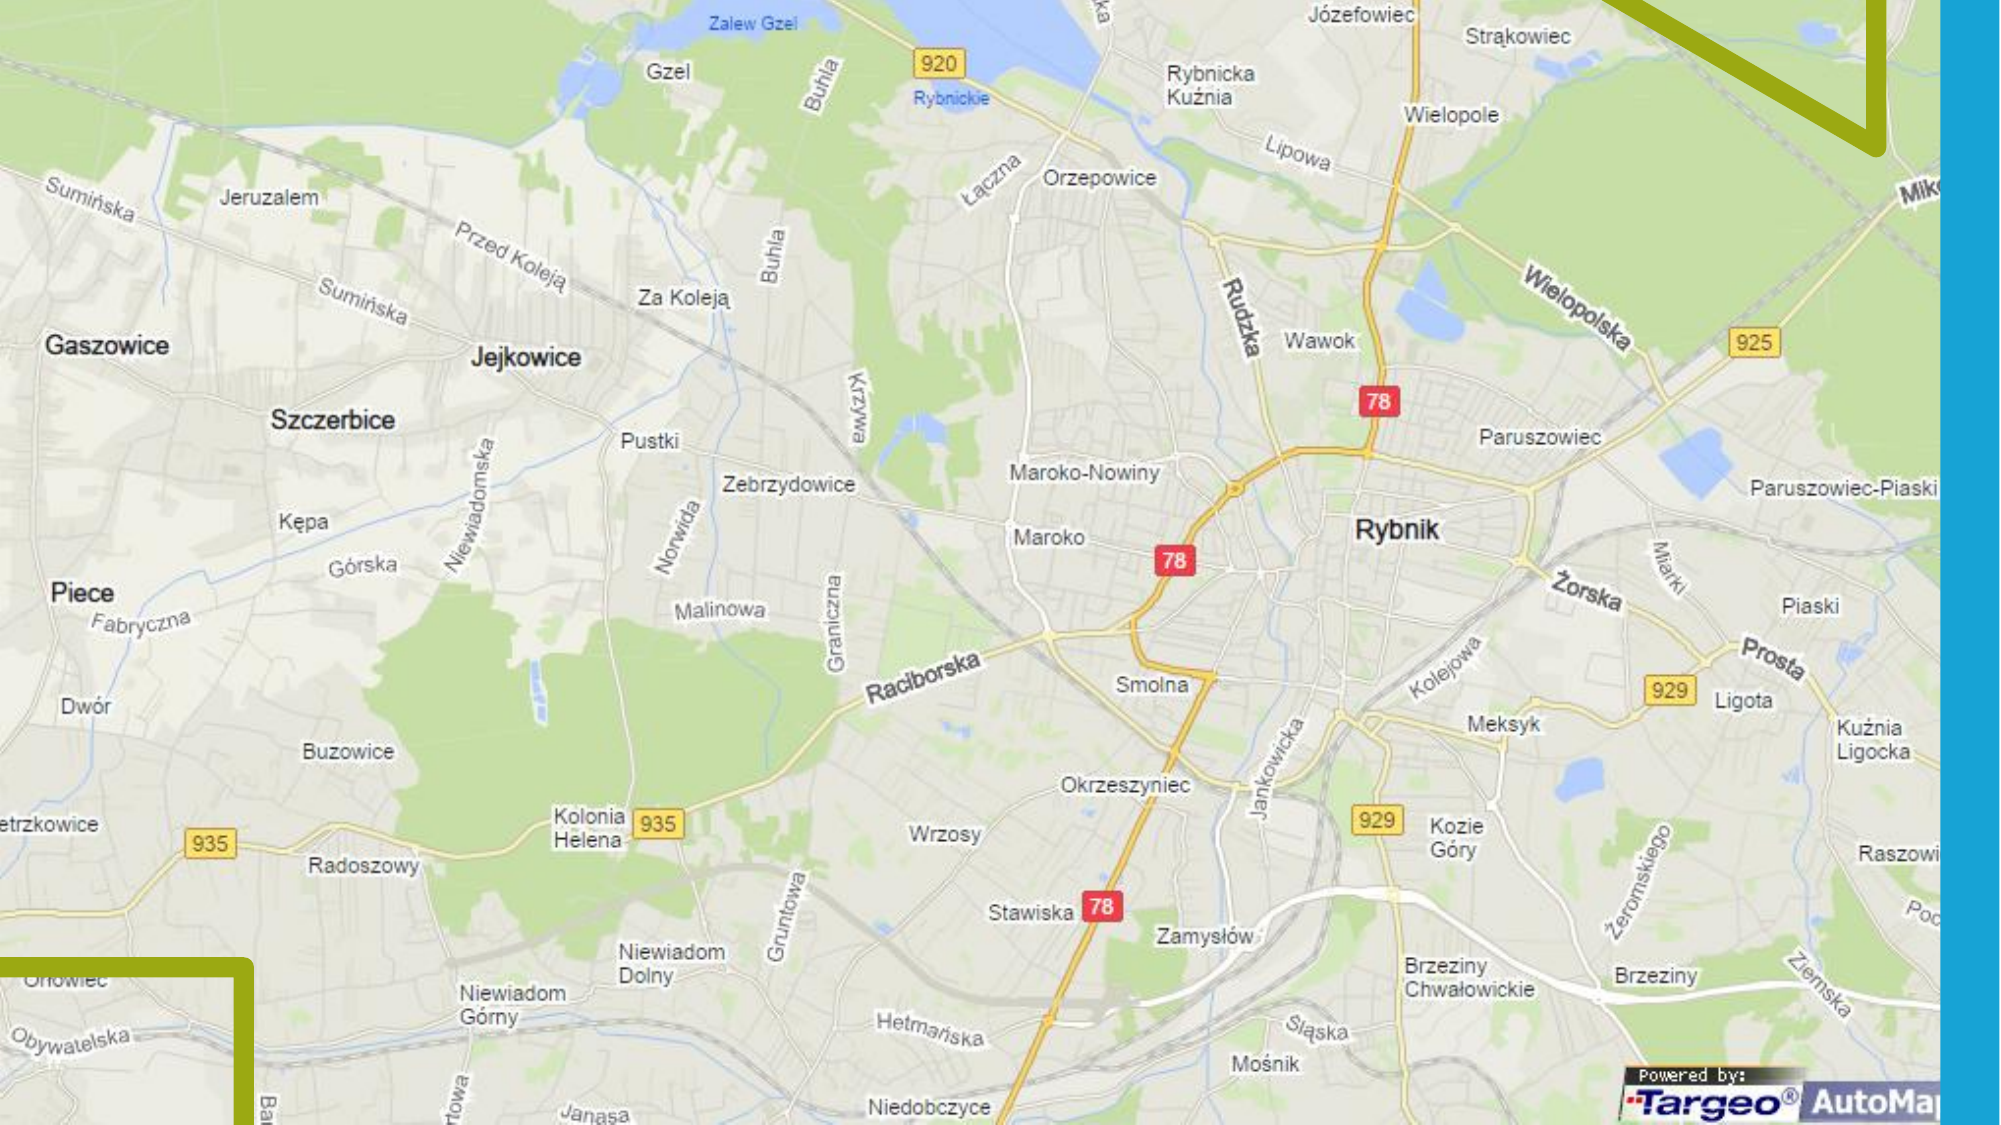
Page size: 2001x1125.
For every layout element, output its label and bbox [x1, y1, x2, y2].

text_box [0, 957, 254, 1125]
picture [0, 0, 1941, 1125]
text_box [1941, 0, 2000, 1125]
picture [1644, 0, 1866, 128]
text_box [1601, 0, 1887, 158]
picture [0, 978, 233, 1125]
